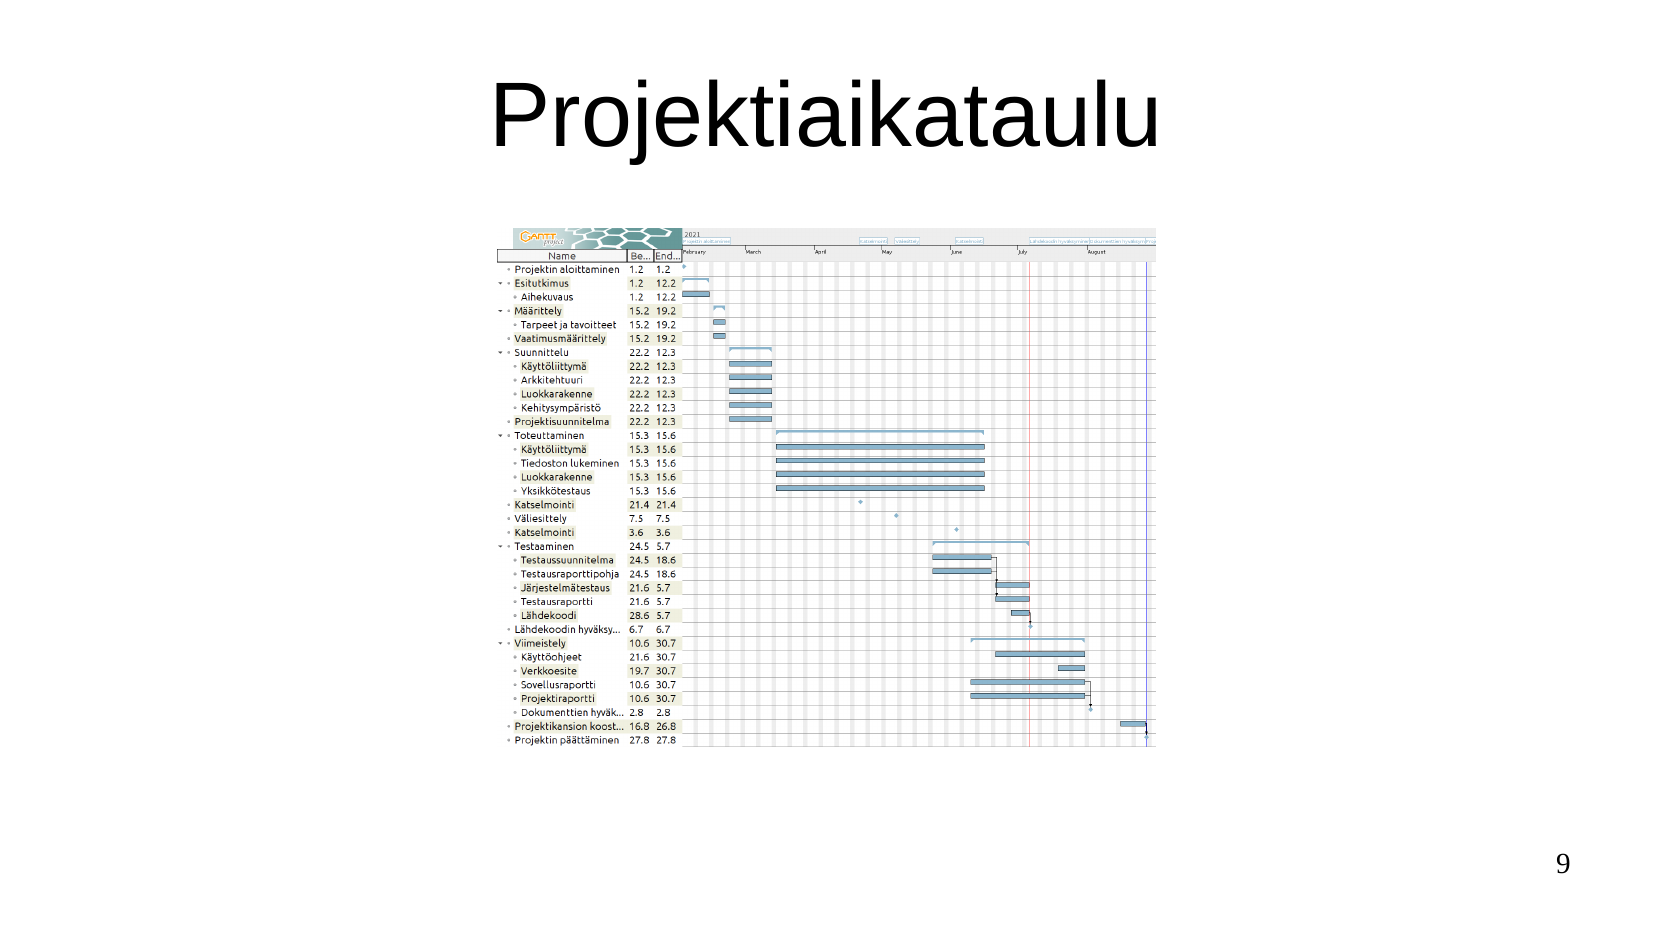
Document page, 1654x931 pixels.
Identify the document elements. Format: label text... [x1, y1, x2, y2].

title Projektiaikataulu [82, 37, 1571, 193]
picture [497, 228, 1156, 747]
